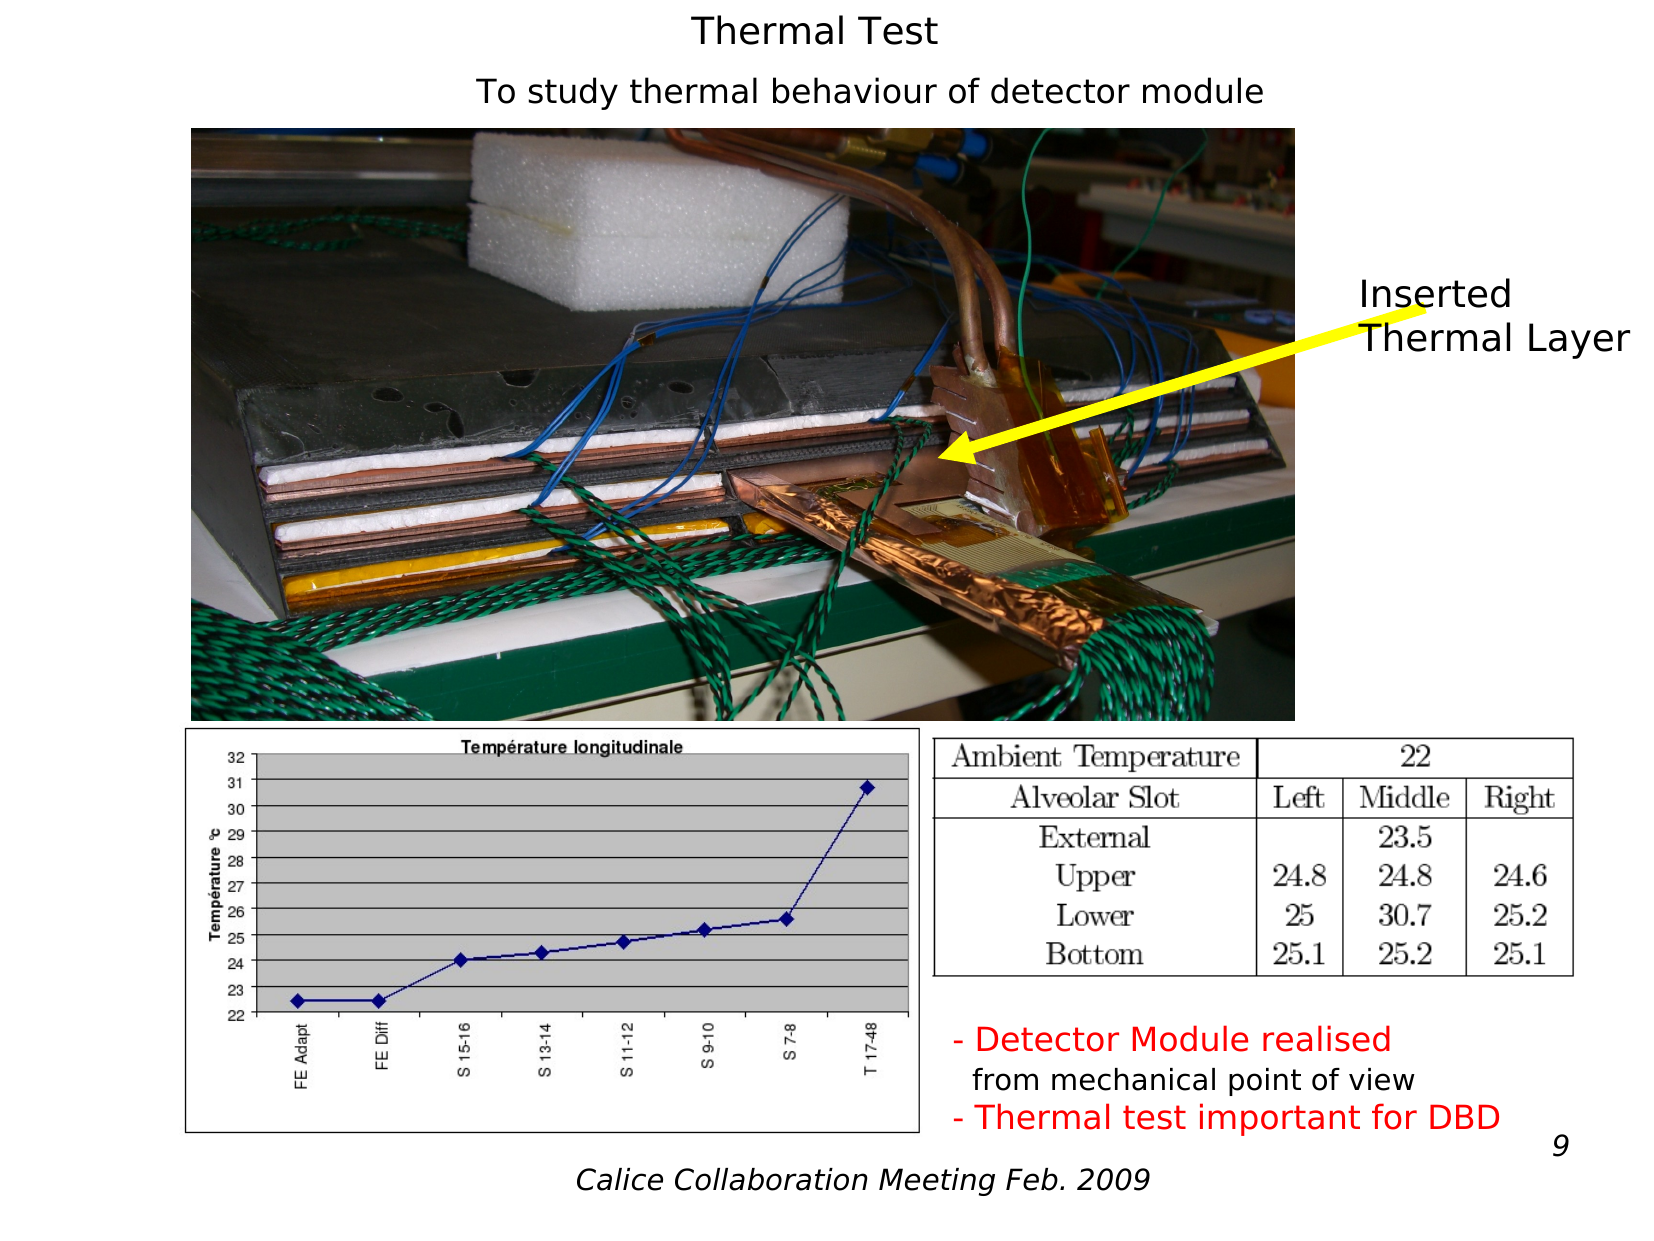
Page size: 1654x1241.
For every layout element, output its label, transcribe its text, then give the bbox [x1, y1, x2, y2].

picture [179, 722, 1585, 1138]
text_box To study thermal behaviour of detector module [461, 65, 1176, 130]
text_box Inserted Thermal Layer [1344, 264, 1614, 391]
picture [191, 128, 1295, 721]
text_box Thermal Test [676, 1, 924, 65]
text_box - Detector Module realised from mechanical point of view - Thermal test important for DBD [937, 1012, 1449, 1176]
